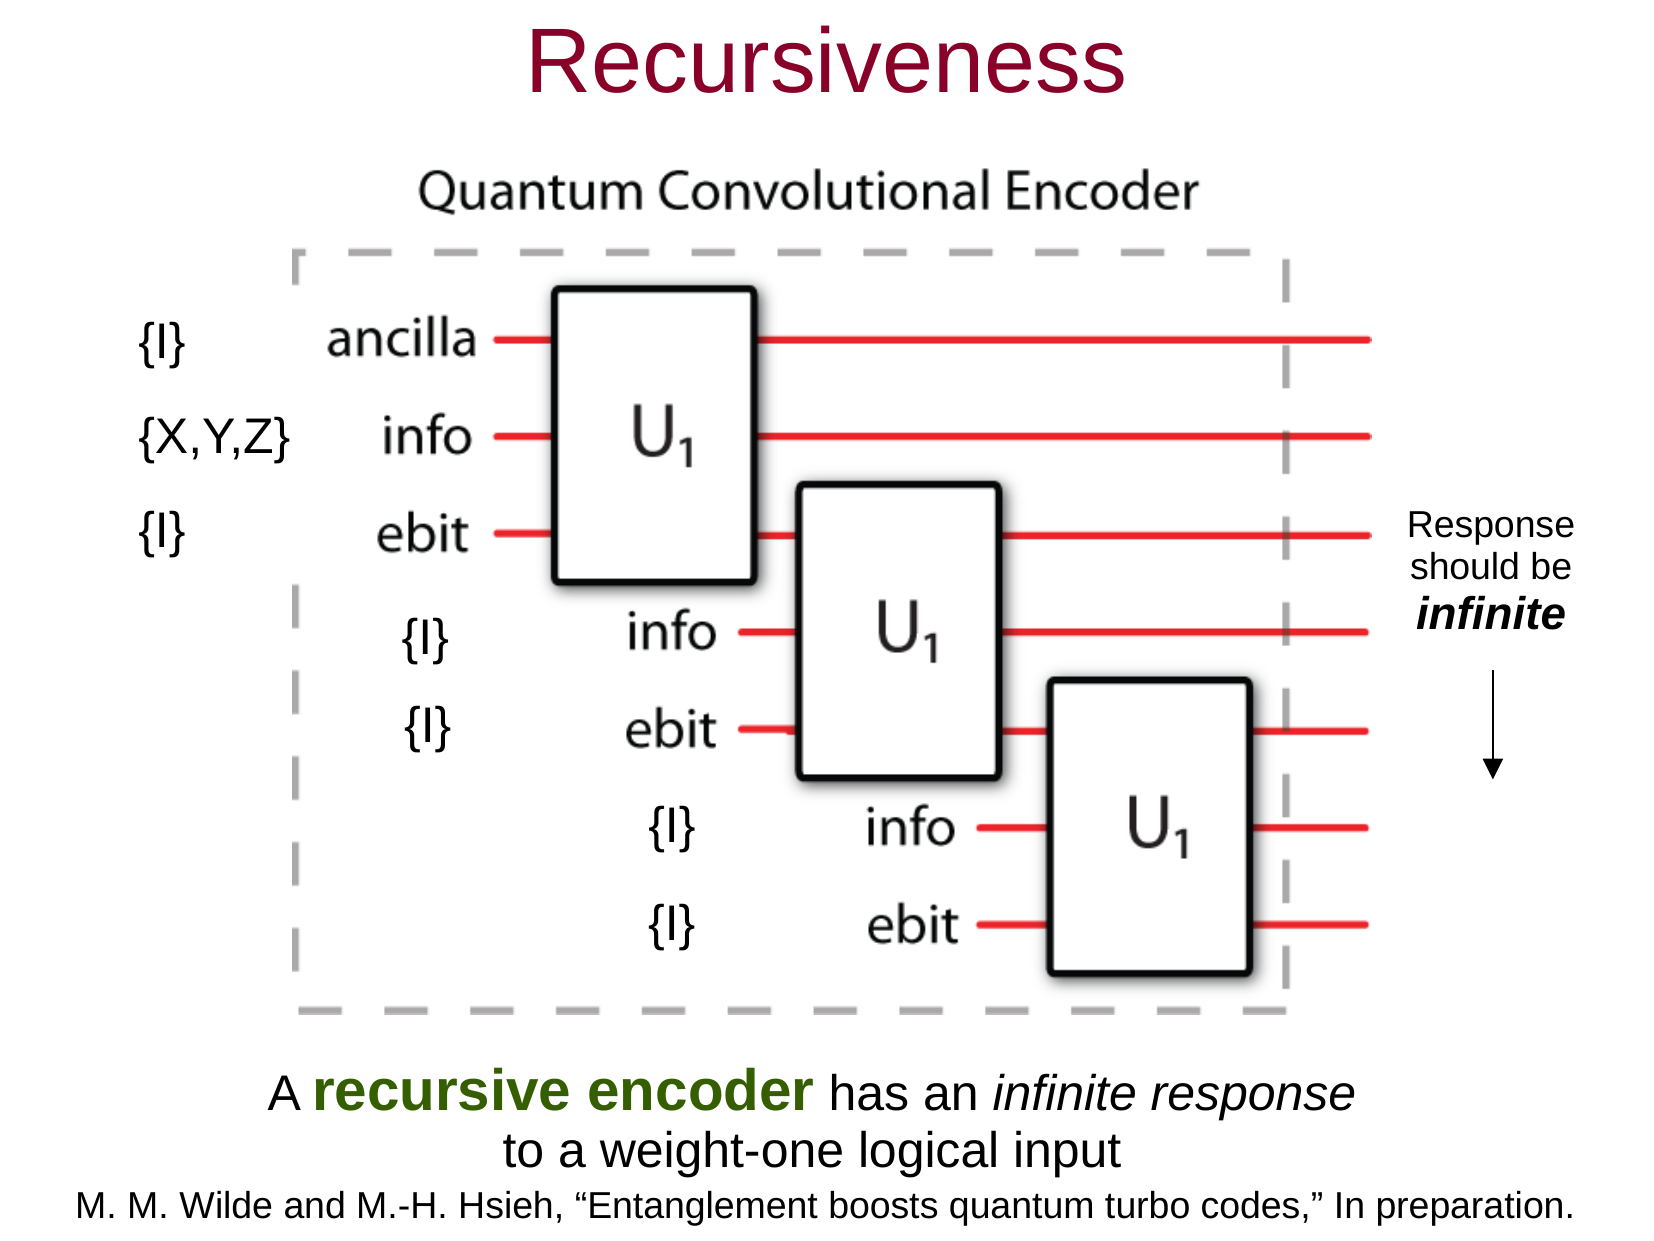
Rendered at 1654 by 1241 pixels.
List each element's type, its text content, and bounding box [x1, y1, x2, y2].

text_box {I} [633, 888, 754, 959]
picture [292, 162, 1372, 1015]
text_box {I} [123, 495, 316, 566]
text_box {I} [386, 602, 464, 673]
title Recursiveness [0, 0, 1654, 119]
text_box Response should be infinite [1392, 496, 1591, 647]
text_box {I} [389, 690, 498, 761]
text_box M. M. Wilde and M.-H. Hsieh, “Entanglement boosts quantum turbo codes,” In preparation. [60, 1177, 1593, 1235]
text_box A recursive encoder has an infinite response to a weight-one logical input [252, 1050, 1372, 1177]
text_box {I} [123, 306, 316, 377]
text_box {I} [633, 789, 711, 861]
text_box {X,Y,Z} [123, 400, 316, 472]
